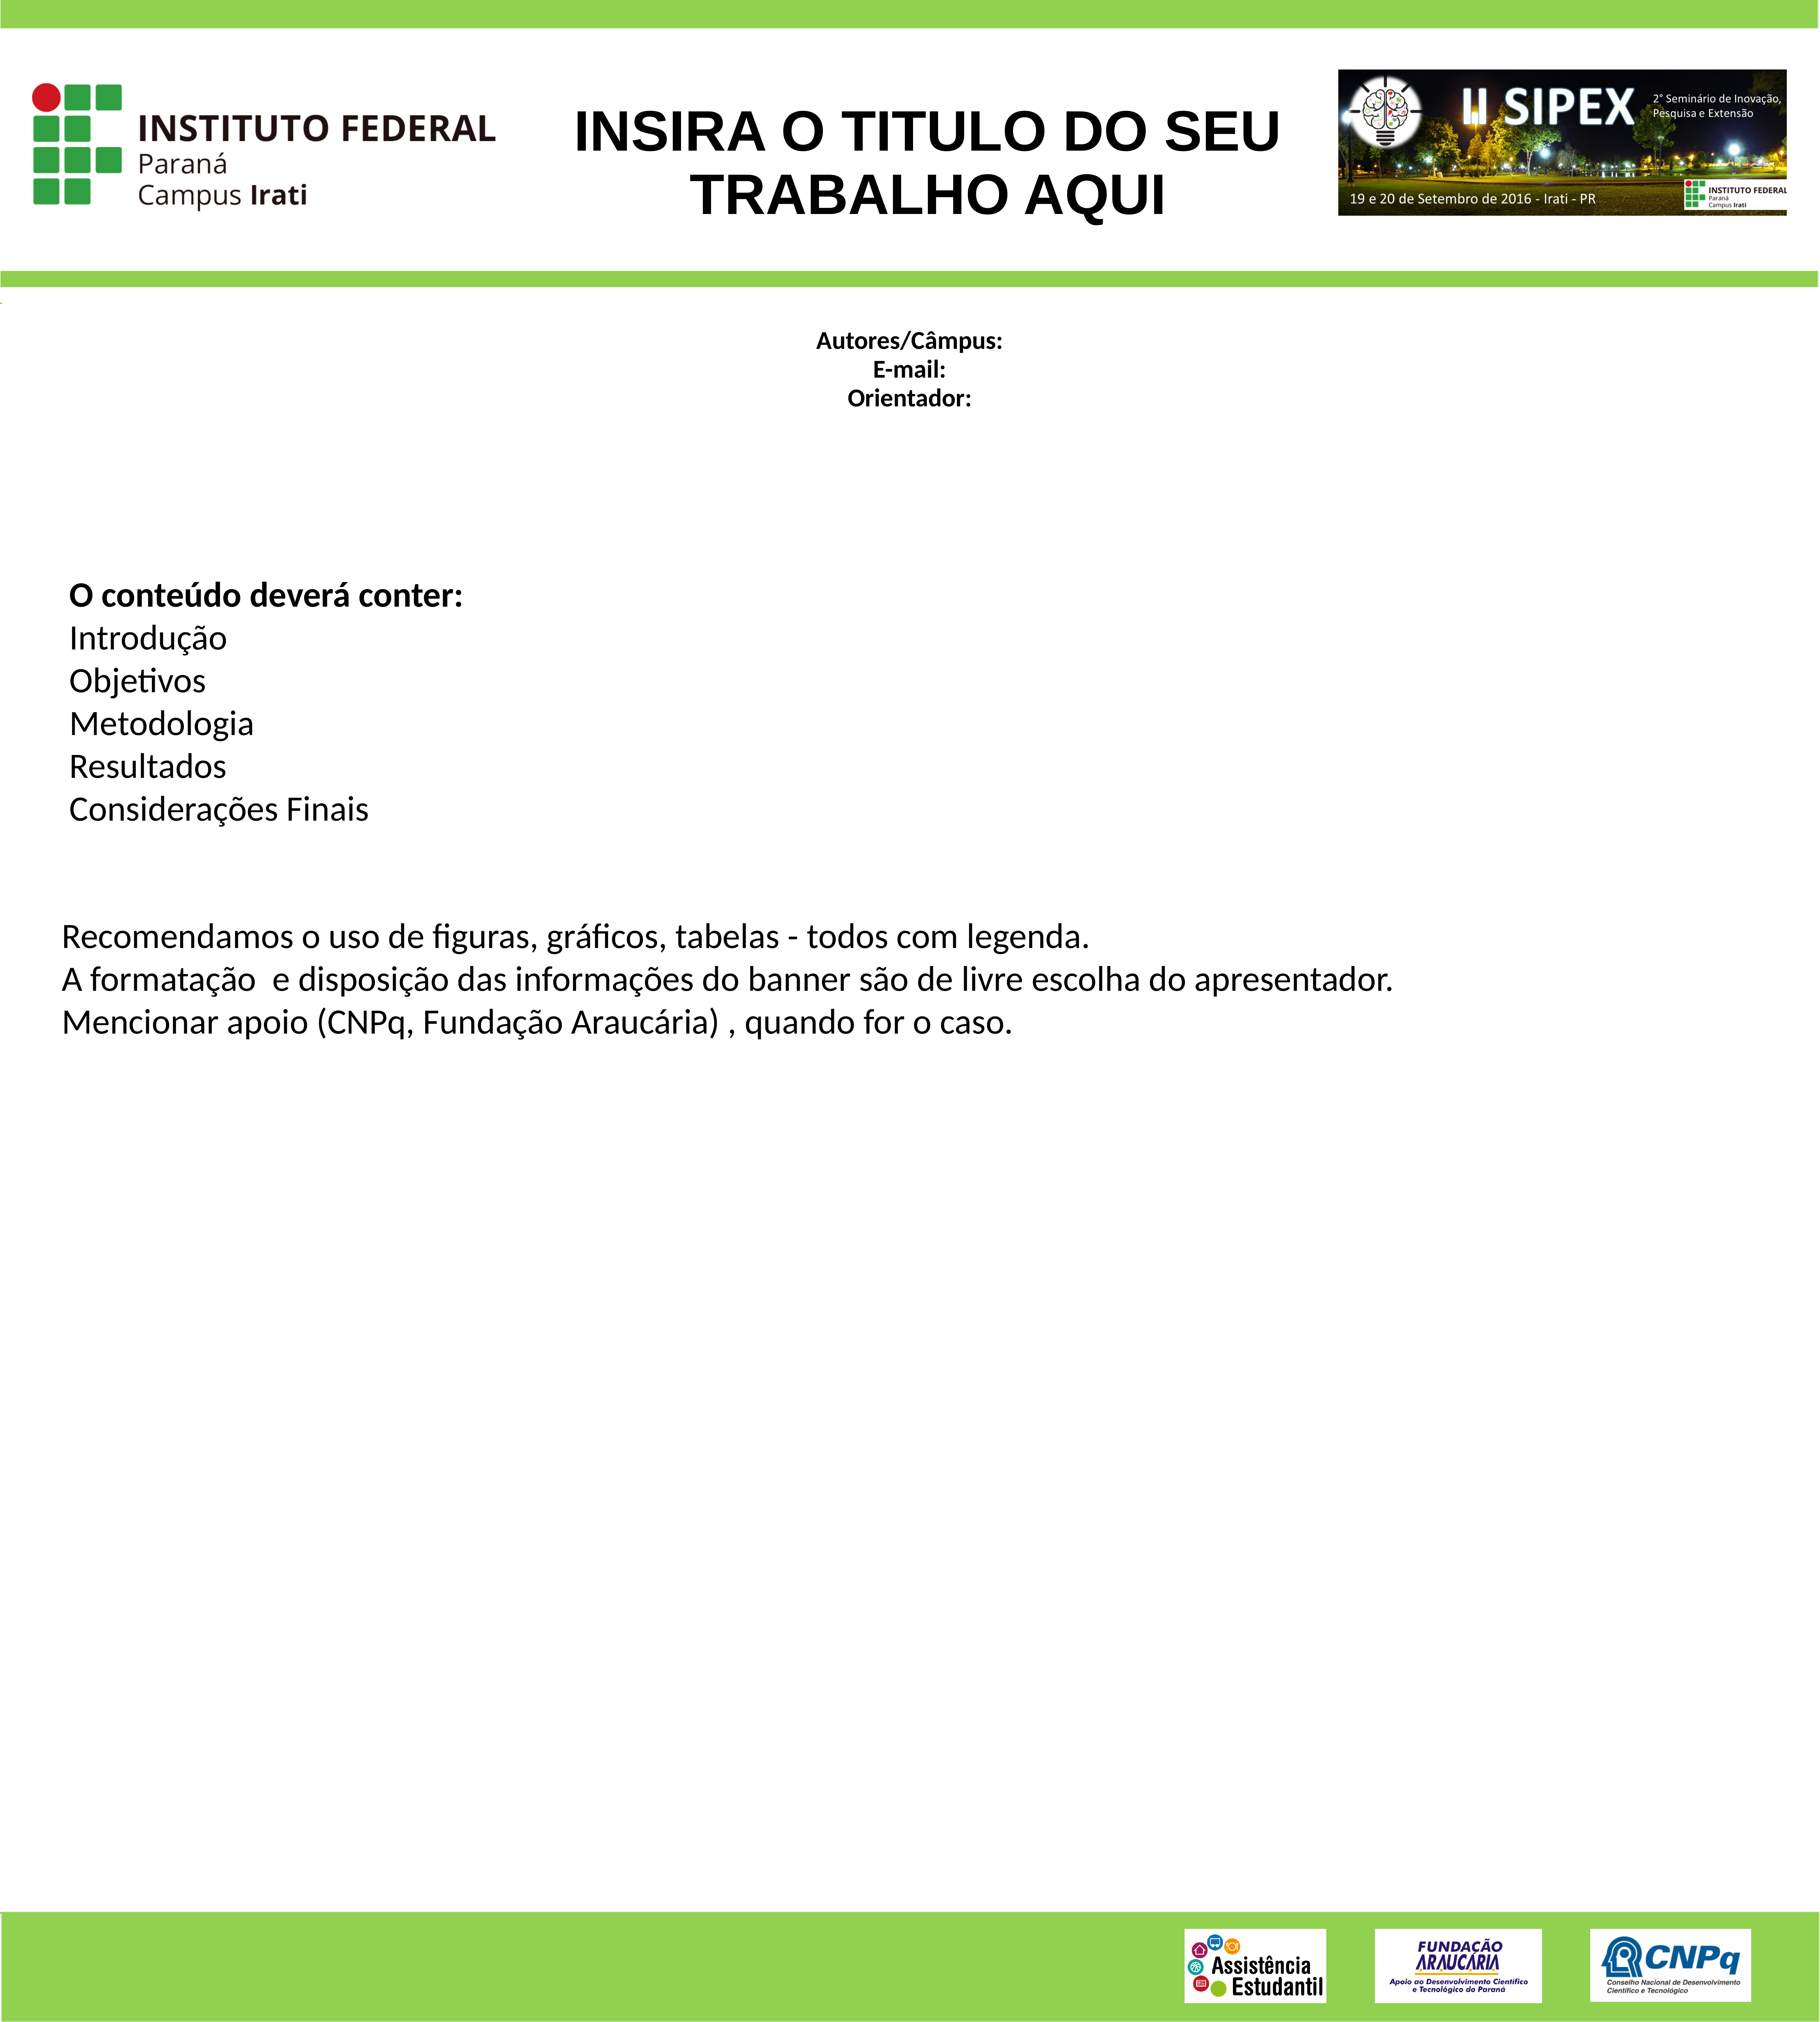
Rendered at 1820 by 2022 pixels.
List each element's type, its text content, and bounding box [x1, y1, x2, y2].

picture [0, 0, 1819, 28]
picture [32, 80, 548, 216]
picture [0, 271, 1819, 287]
text_box Autores/Câmpus: E-mail: Orientador: [0, 324, 1820, 415]
picture [1, 1911, 1820, 2022]
picture [1338, 69, 1787, 216]
text_box INSIRA O TITULO DO SEU TRABALHO AQUI [517, 97, 1339, 230]
